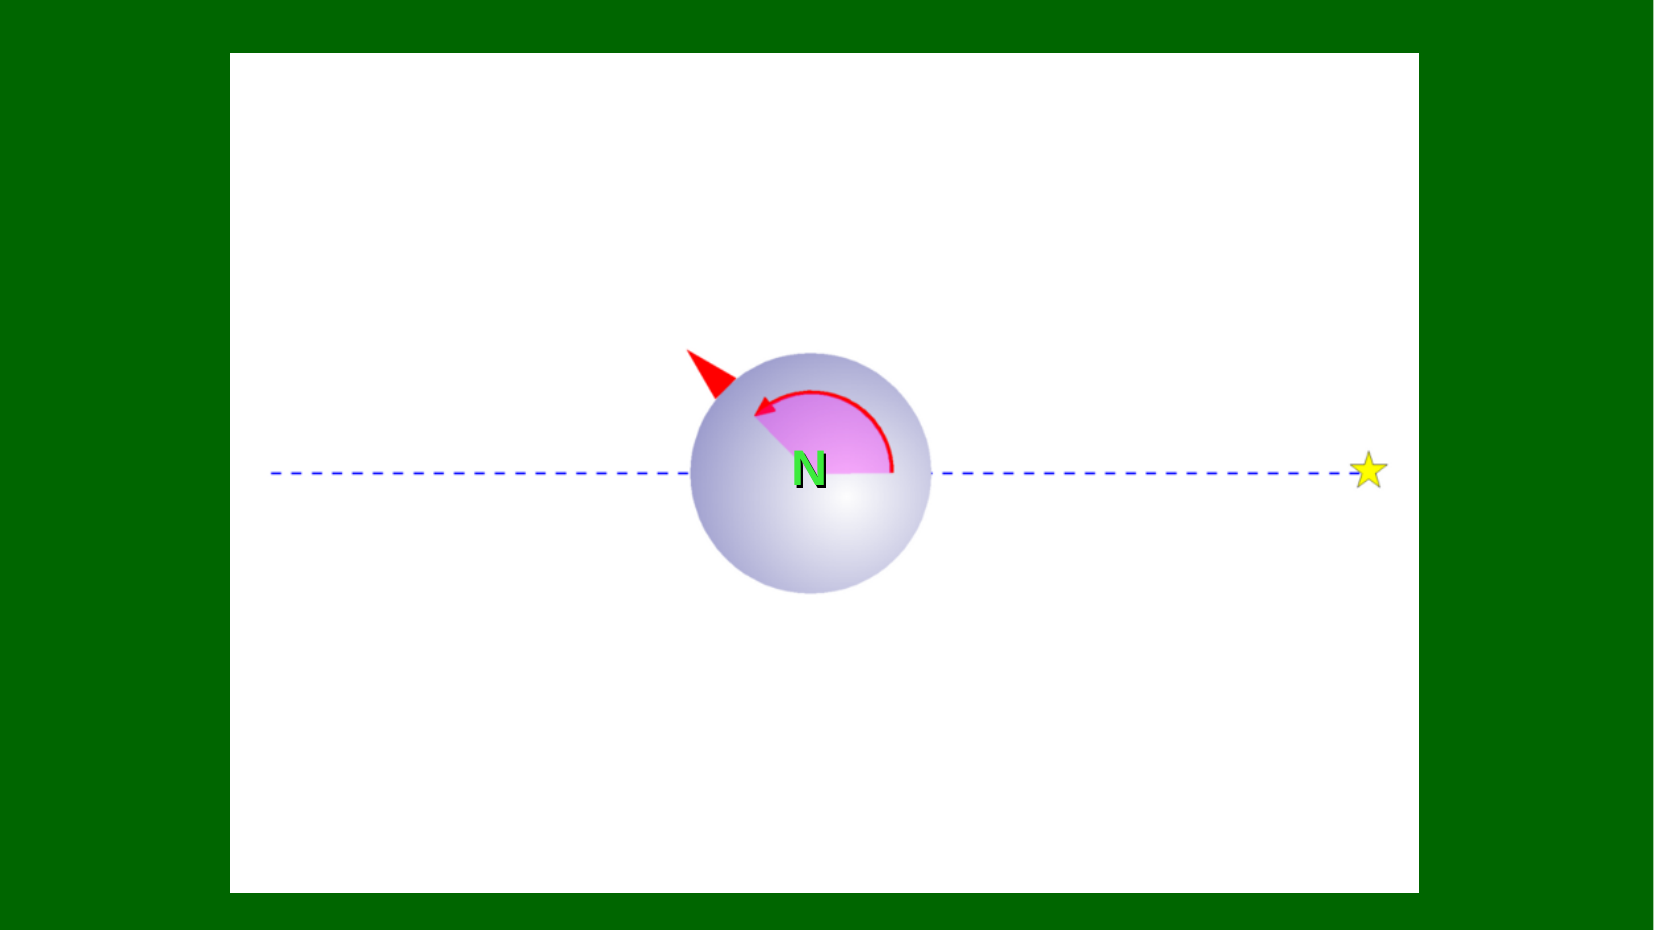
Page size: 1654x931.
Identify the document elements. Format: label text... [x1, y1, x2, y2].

text_box N [776, 433, 843, 504]
picture [230, 53, 1419, 893]
